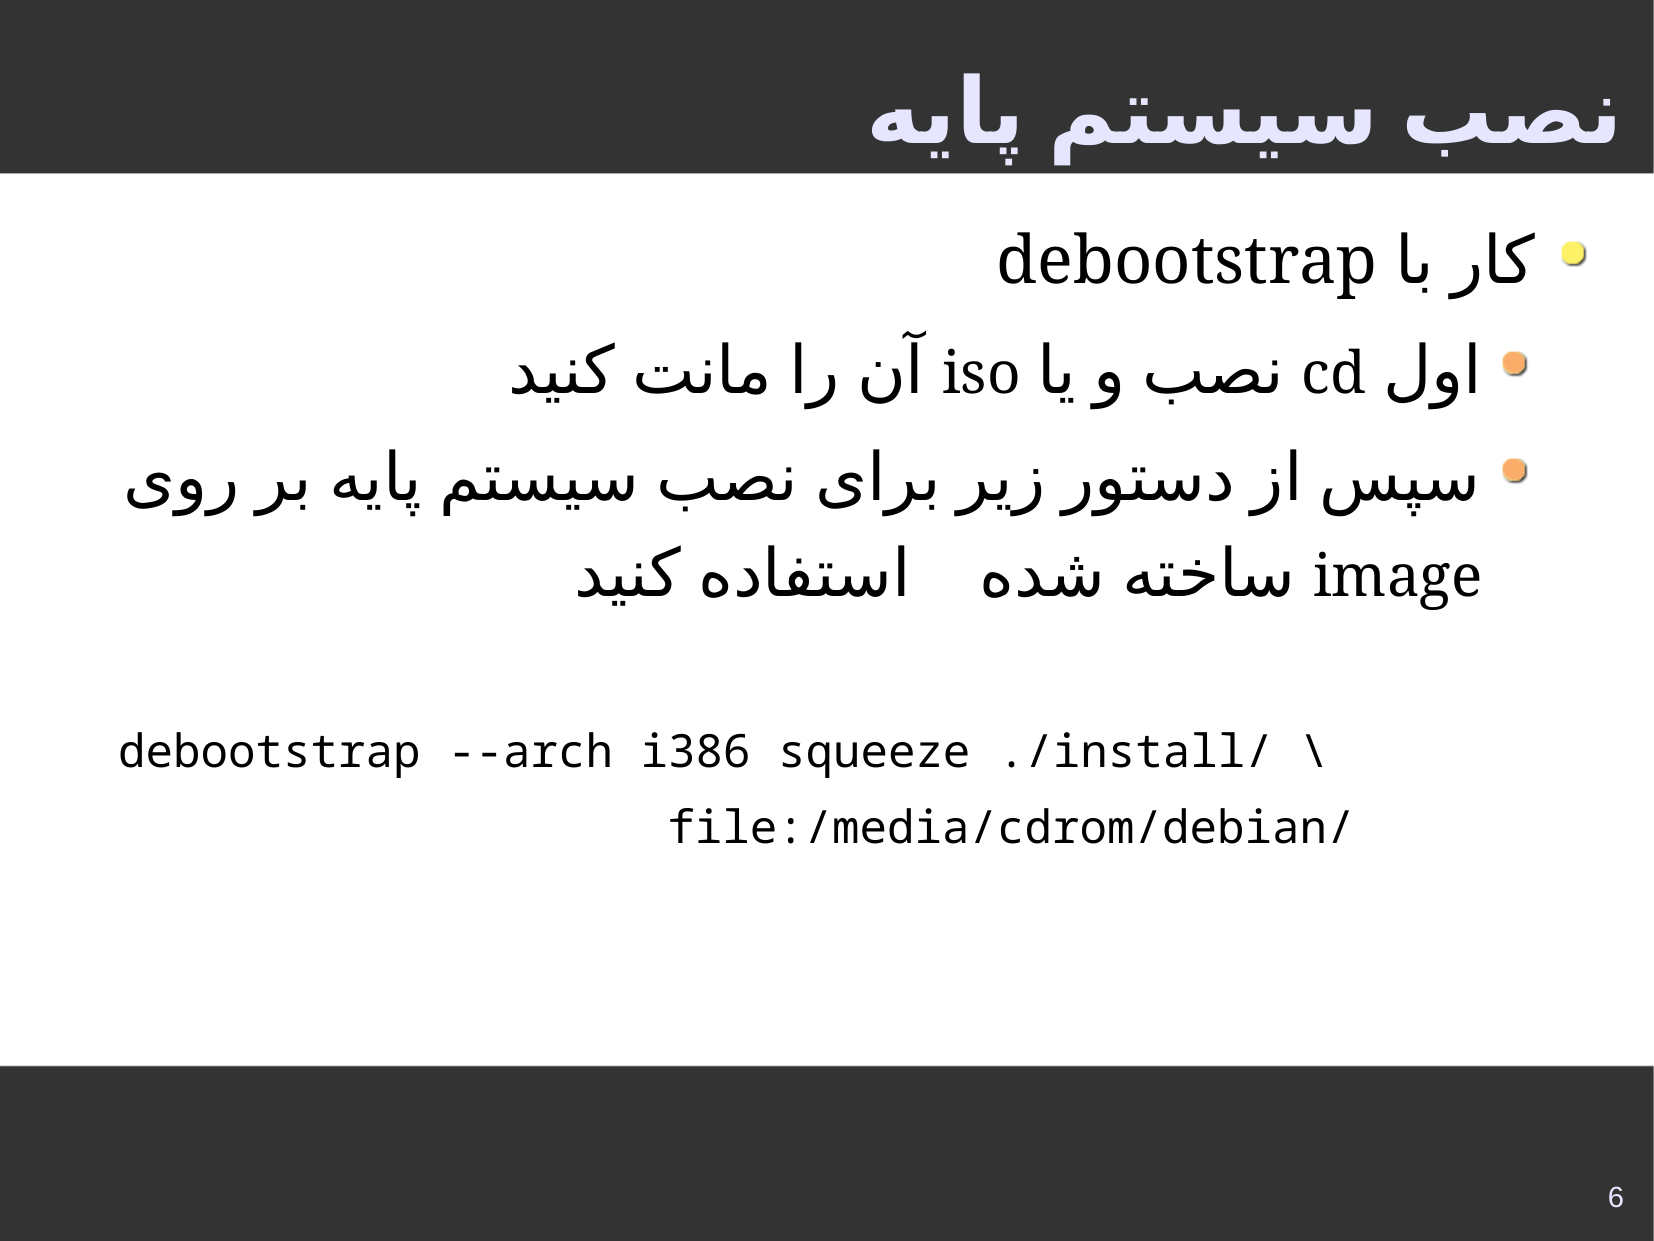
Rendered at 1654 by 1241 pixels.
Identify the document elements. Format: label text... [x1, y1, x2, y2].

picture [0, 0, 1654, 1241]
title نصب سیستم پایه [29, 0, 1625, 206]
list کار با debootstrap اول cd نصب و یا iso آن را مانت کنید سپس از دستور زیر برای نصب سیستم پایه بر روی image ساخته شده استفاده کنید debootstrap --arch i386 squeeze ./install/ \ file:/media/cdrom/debian/ [29, 206, 1625, 1034]
